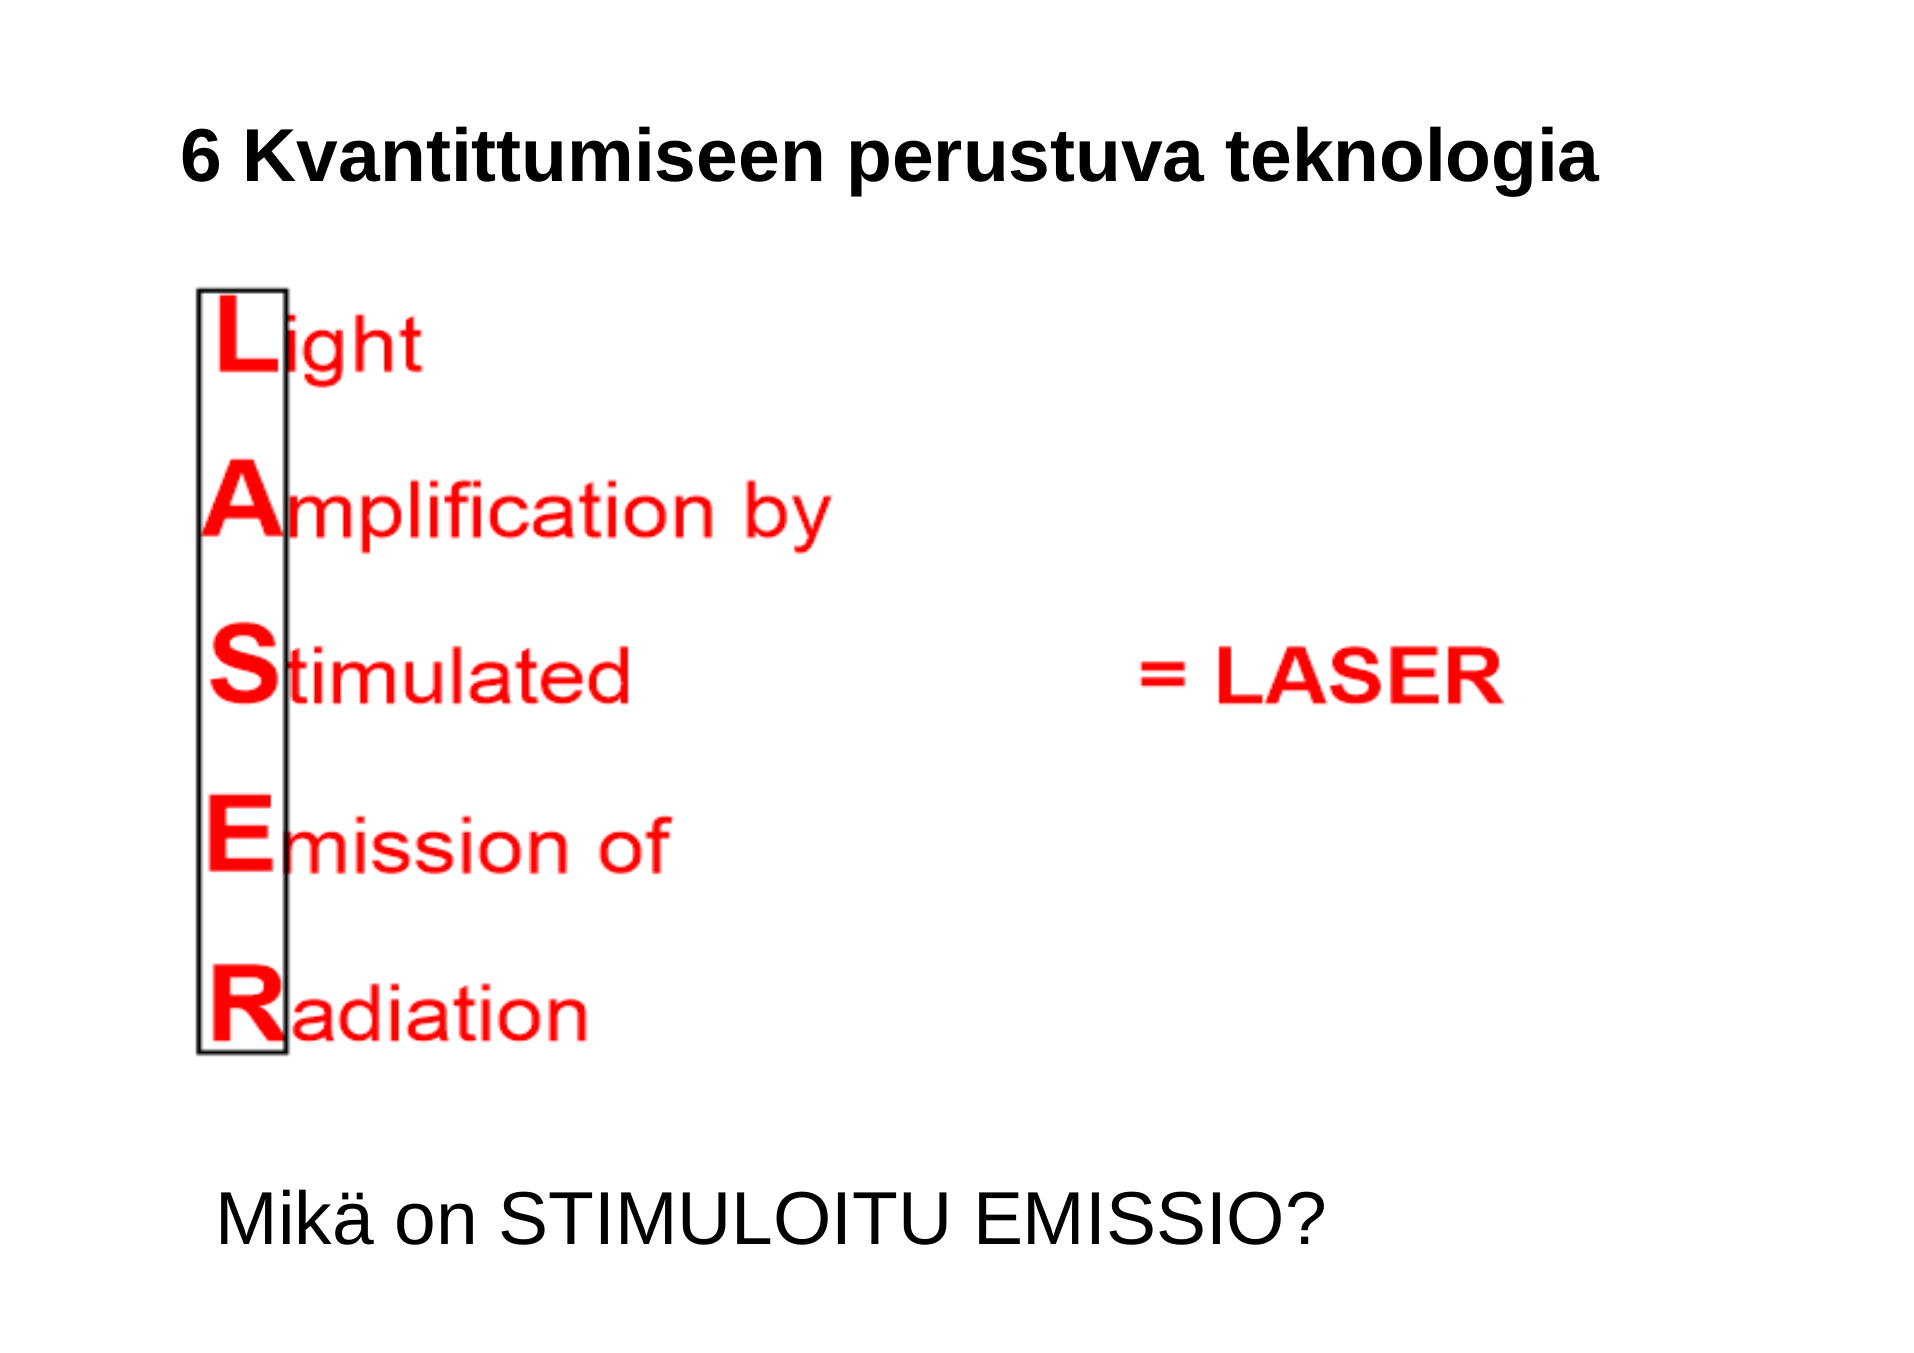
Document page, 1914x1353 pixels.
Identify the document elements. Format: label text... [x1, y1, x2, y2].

text_box 6 Kvantittumiseen perustuva teknologia [165, 106, 1616, 206]
text_box Mikä on STIMULOITU EMISSIO? [200, 1169, 1343, 1269]
picture [134, 212, 1654, 1123]
